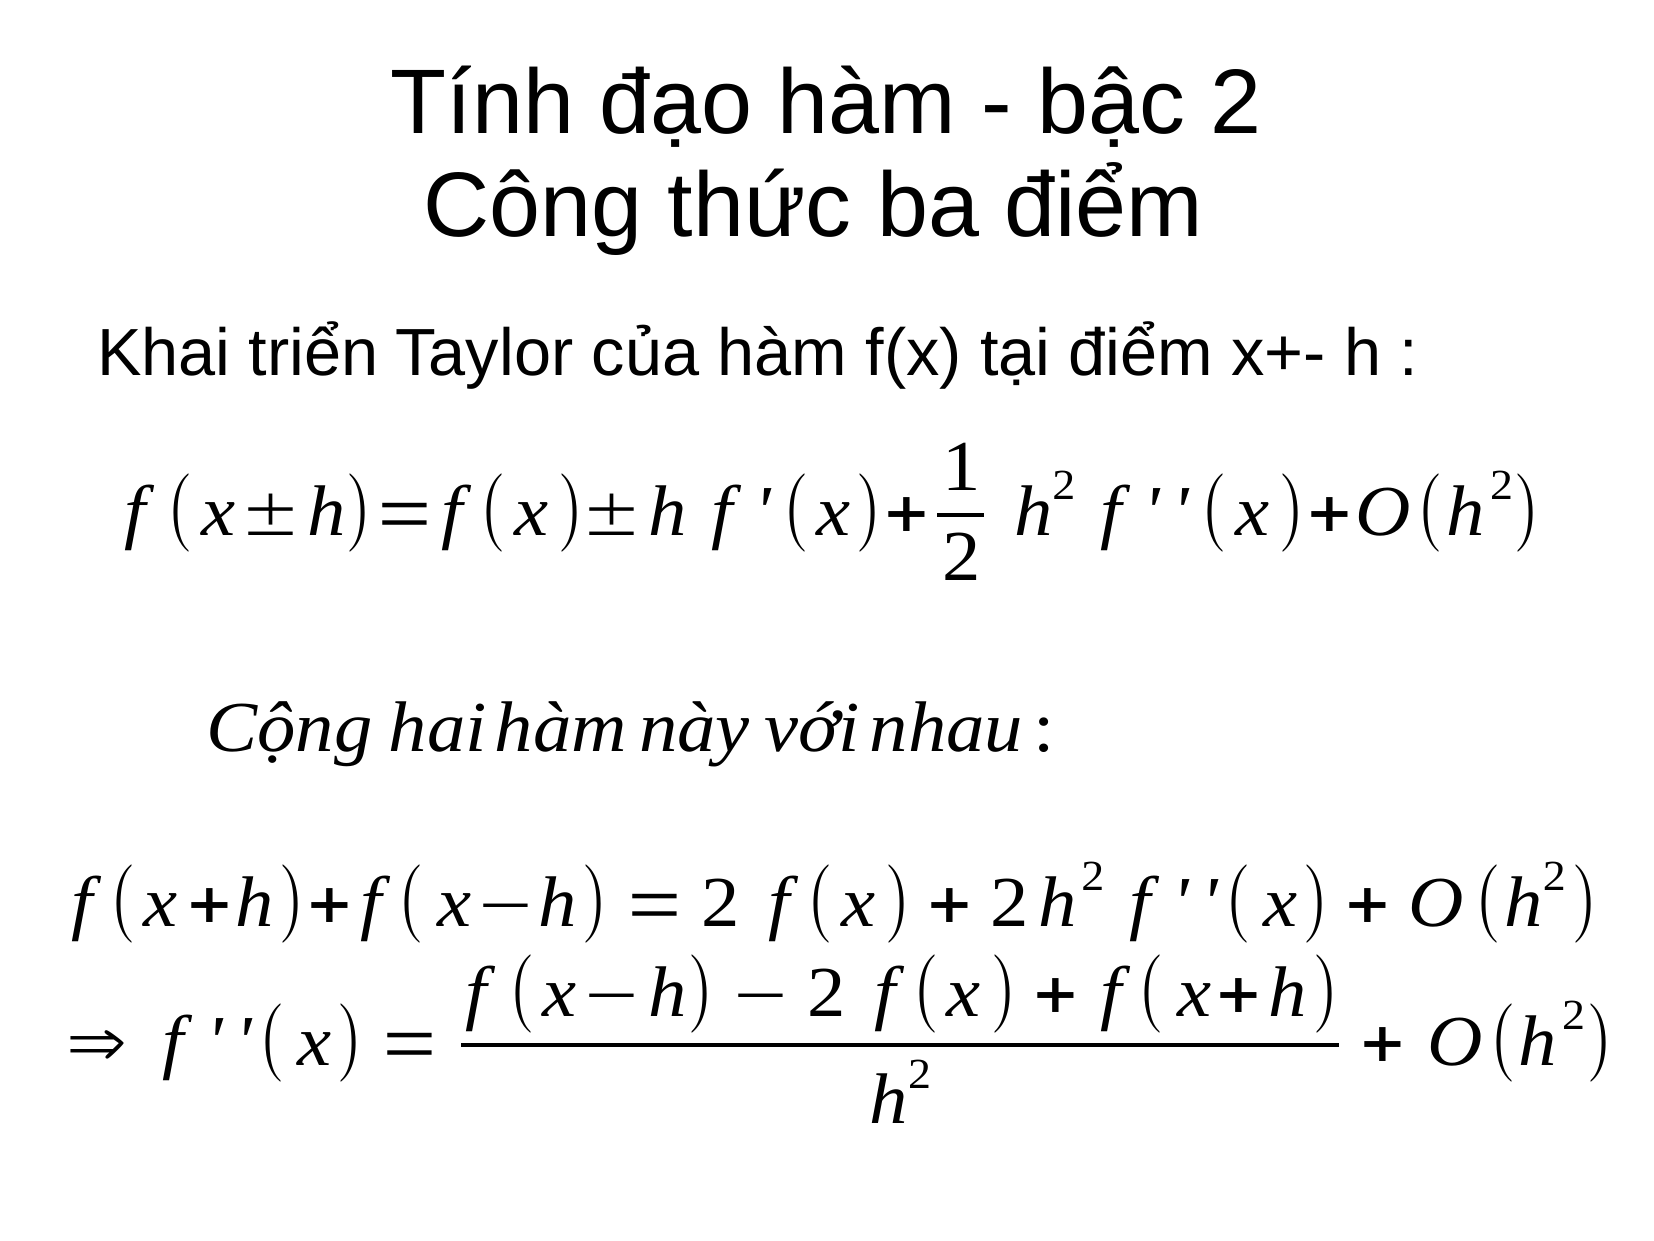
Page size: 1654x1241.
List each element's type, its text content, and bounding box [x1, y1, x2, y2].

title Tính đạo hàm - bậc 2 Công thức ba điểm [82, 49, 1571, 257]
subtitle Khai triển Taylor của hàm f(x) tại điểm x+- h : [88, 265, 1577, 427]
chart [33, 427, 1631, 1138]
